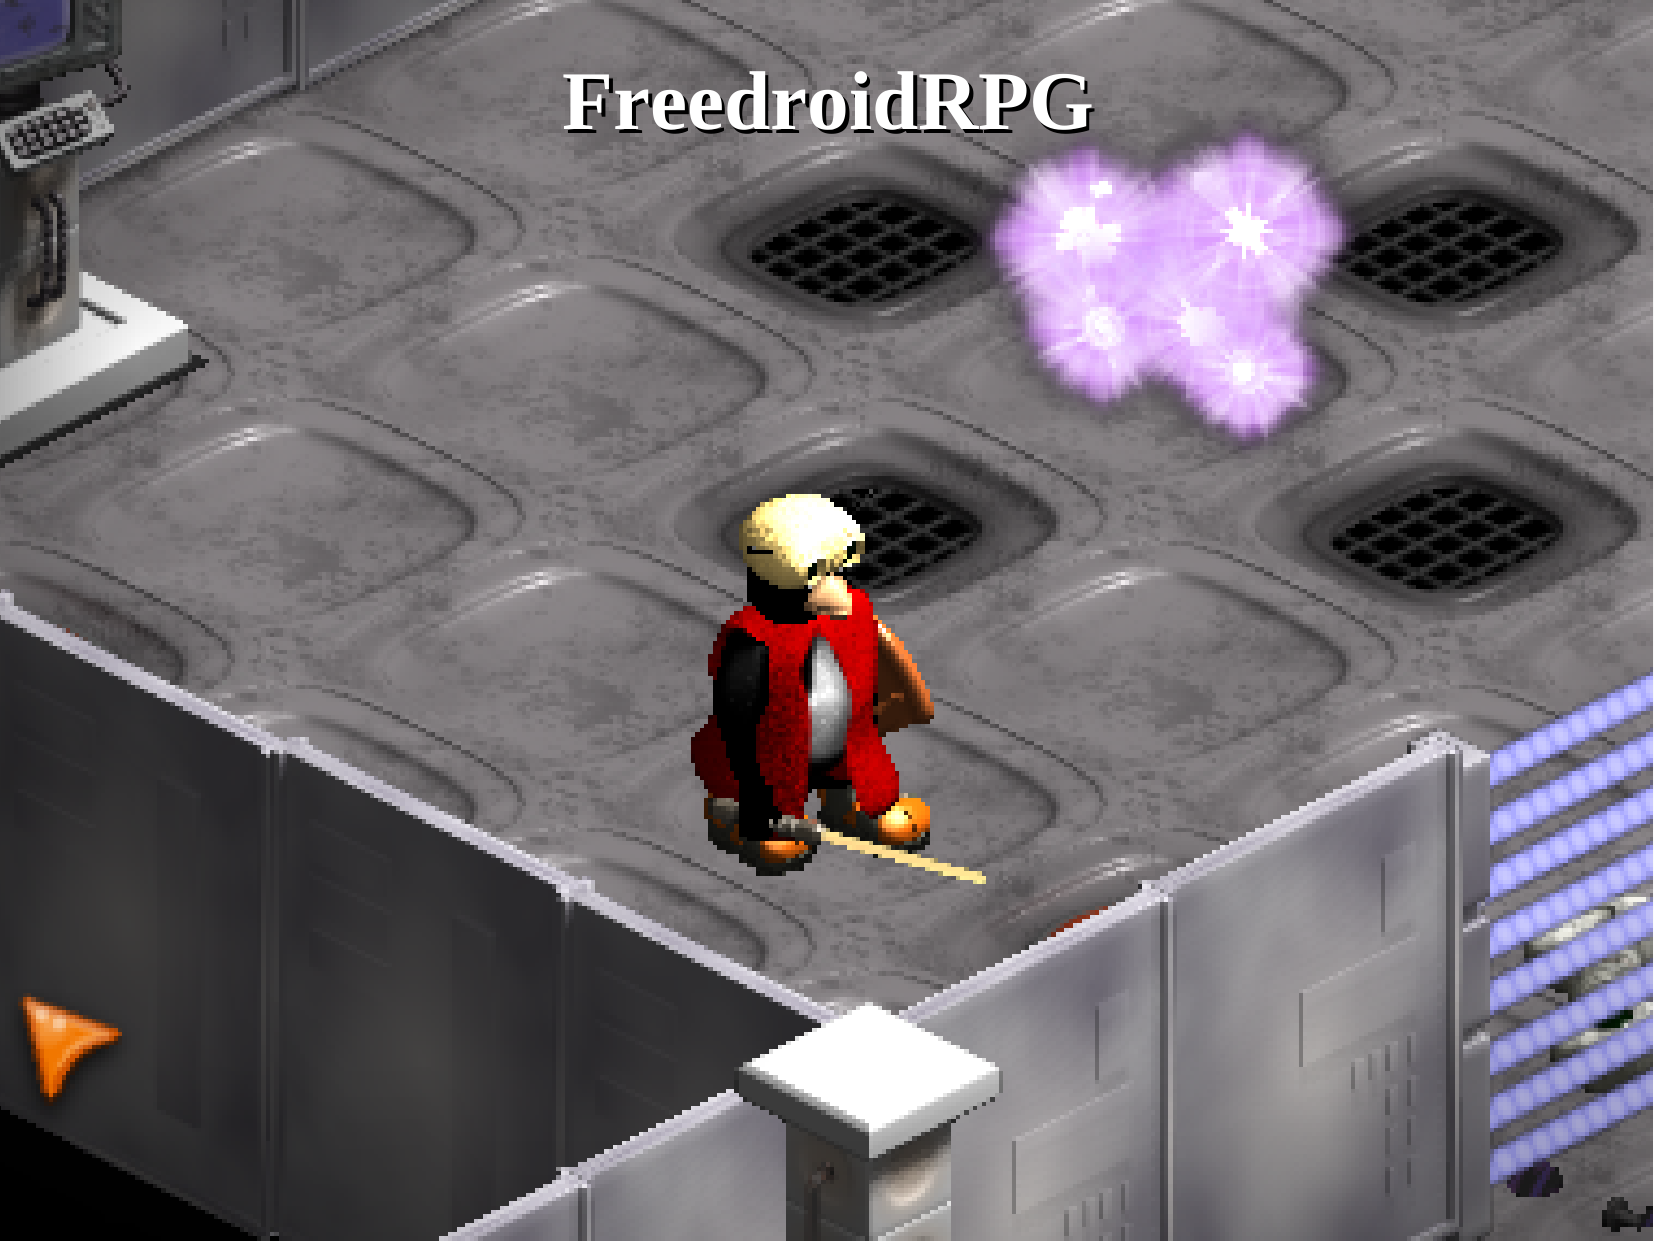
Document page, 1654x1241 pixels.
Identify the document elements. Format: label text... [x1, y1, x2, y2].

title FreedroidRPG [90, 0, 1567, 204]
picture [0, 0, 1653, 1241]
